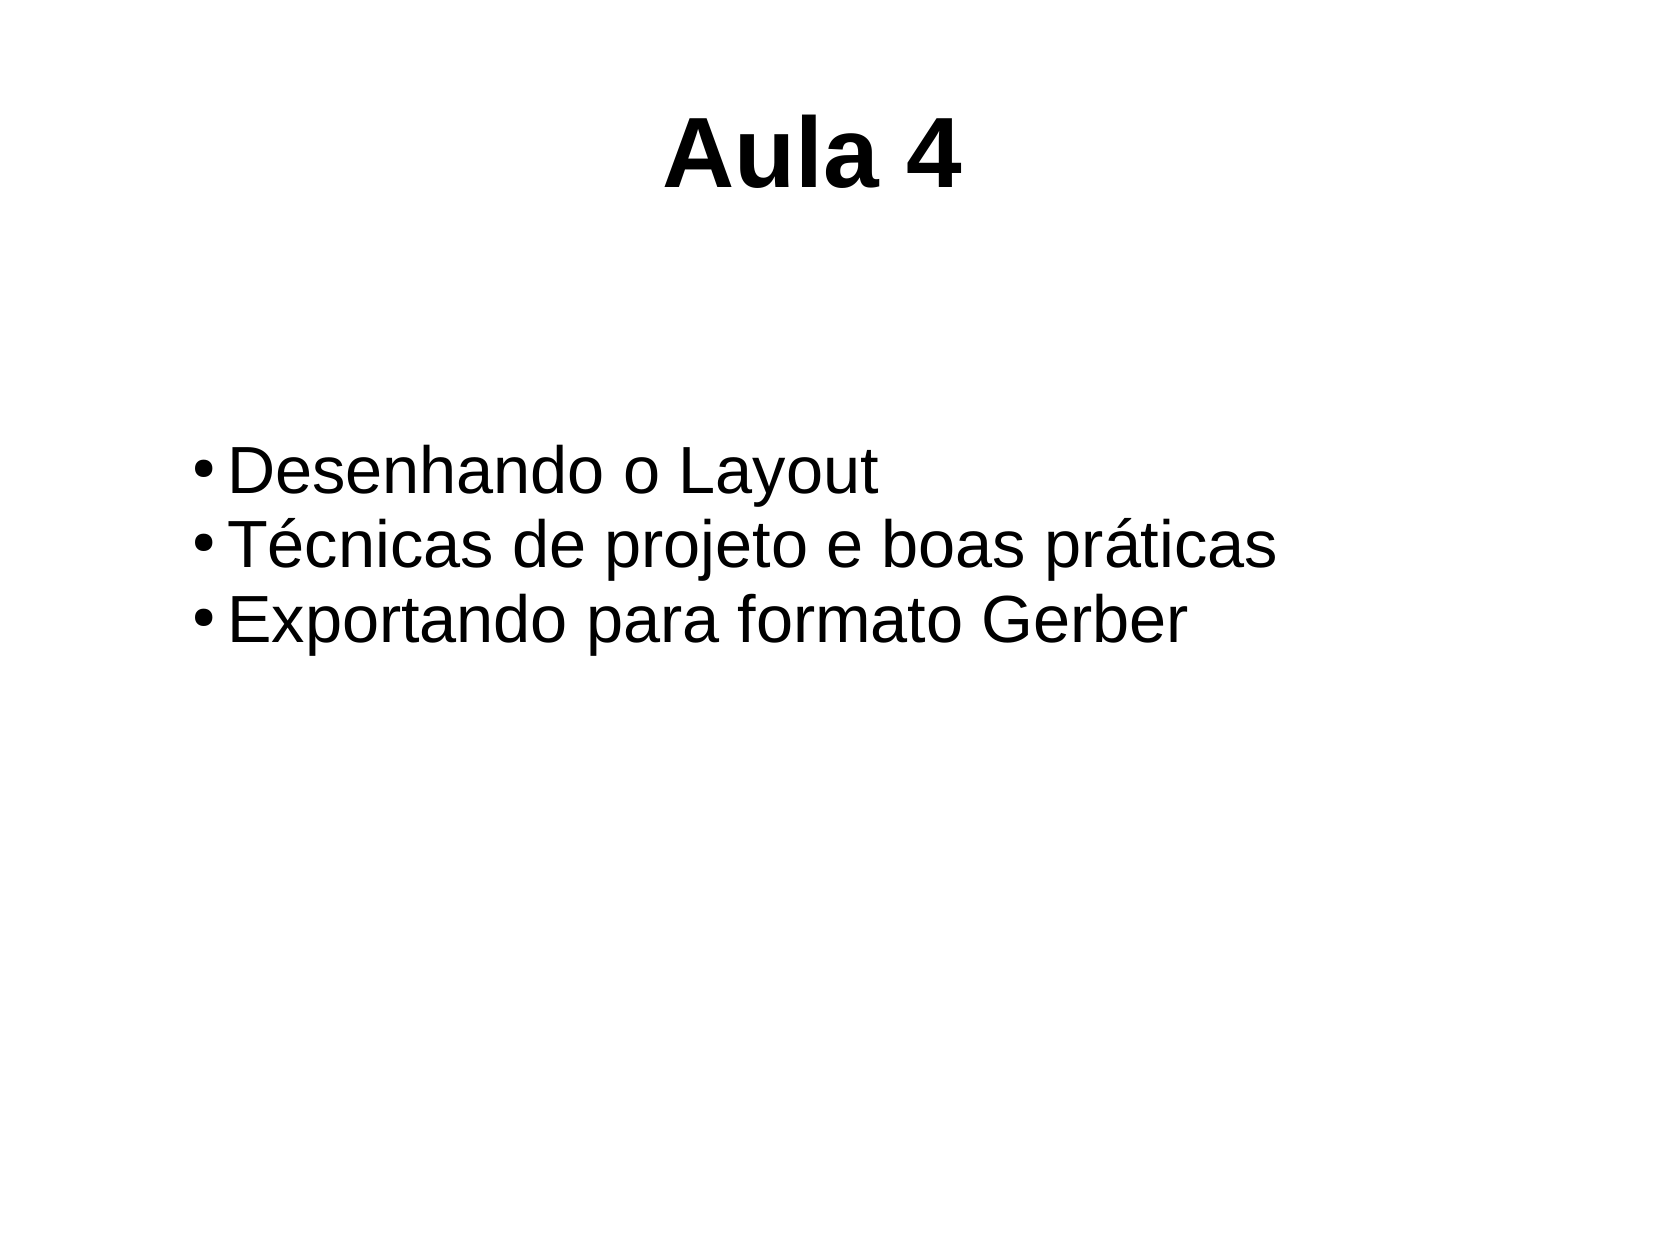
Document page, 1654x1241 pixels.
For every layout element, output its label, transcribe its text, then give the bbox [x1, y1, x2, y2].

text_box Desenhando o Layout Técnicas de projeto e boas práticas Exportando para formato Gerber [177, 425, 1524, 665]
title Aula 4 [82, 49, 1571, 257]
